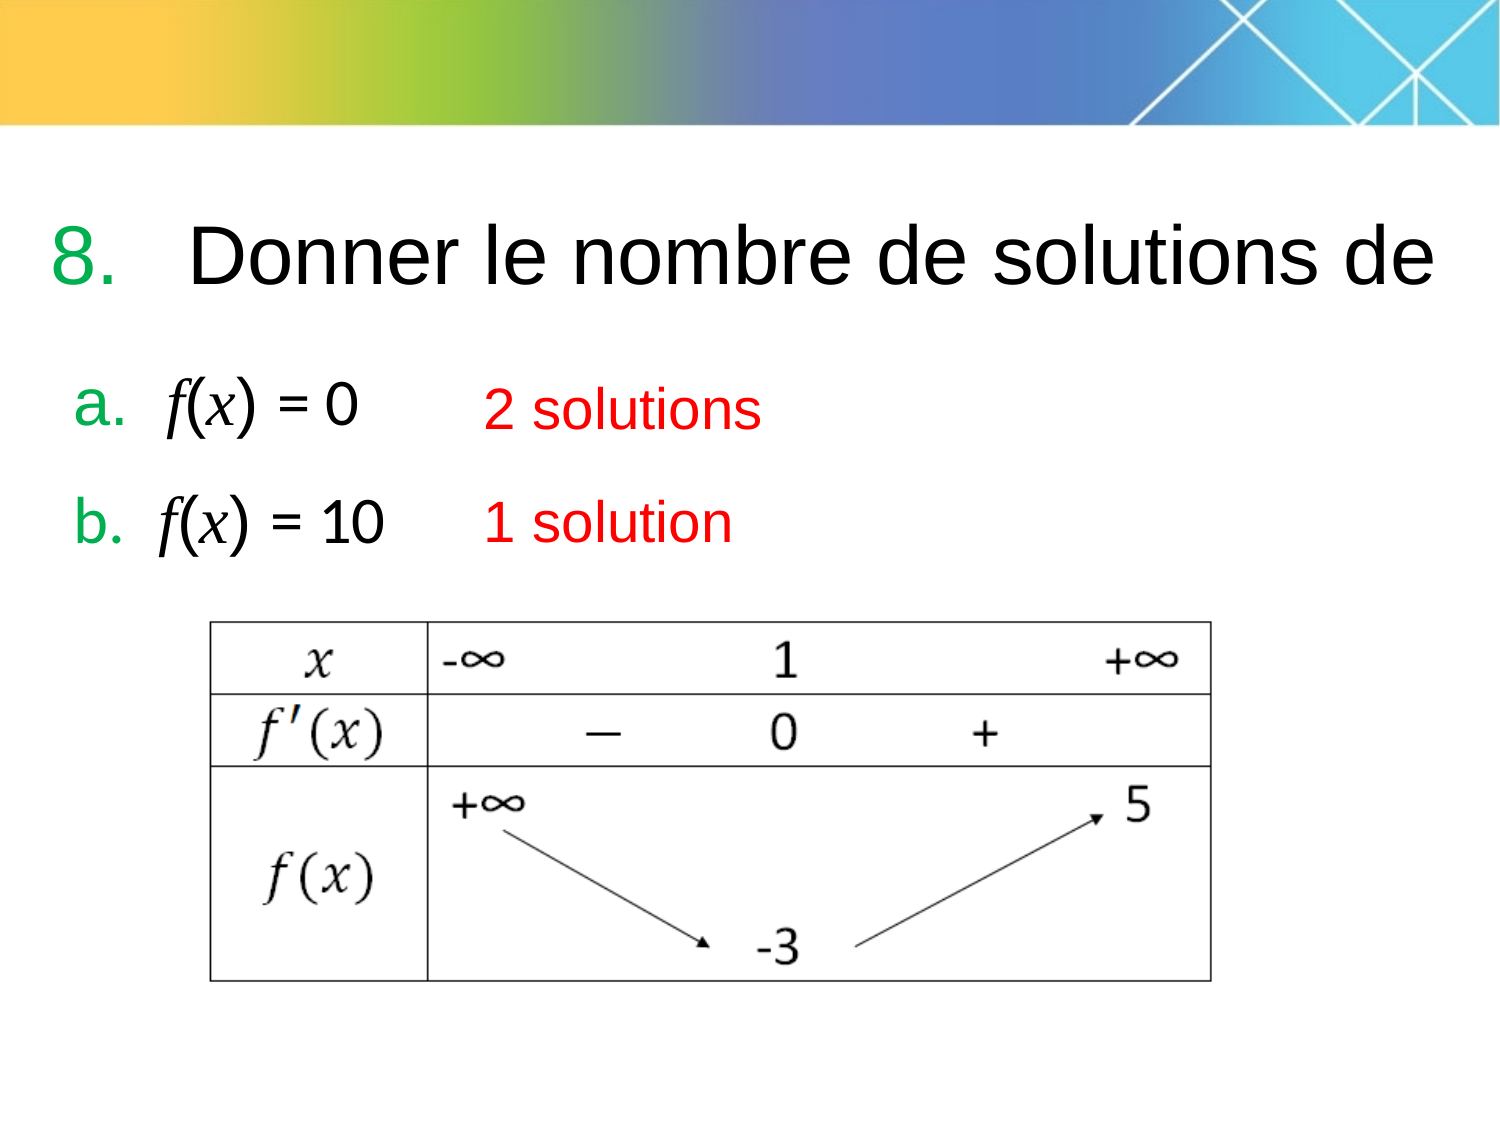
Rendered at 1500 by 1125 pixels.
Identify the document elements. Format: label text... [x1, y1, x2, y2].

text_box a. f(x) = 0 b. f(x) = 10 [58, 351, 458, 682]
text_box Donner le nombre de solutions de [35, 164, 1460, 338]
text_box 2 solutions [468, 363, 779, 449]
text_box 1 solution [468, 476, 750, 562]
picture [199, 609, 1226, 993]
picture [0, 0, 1500, 127]
